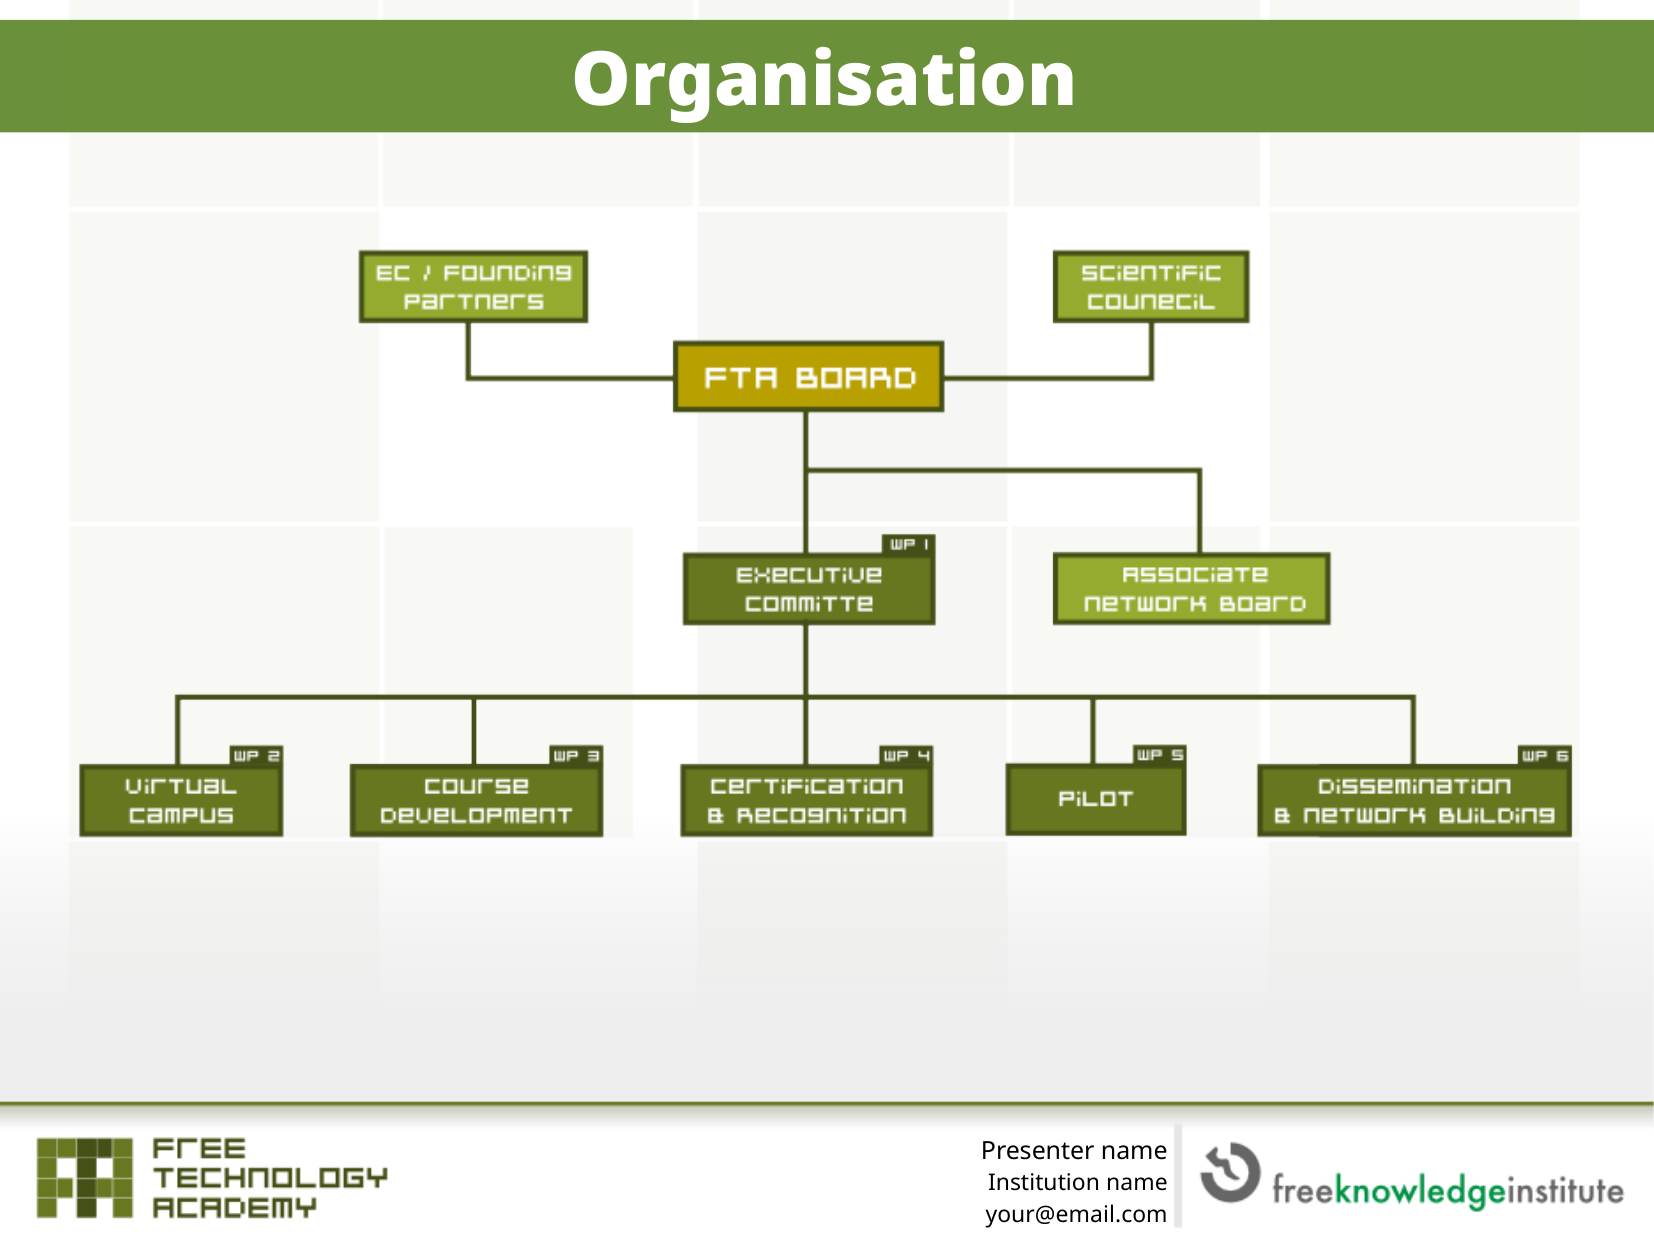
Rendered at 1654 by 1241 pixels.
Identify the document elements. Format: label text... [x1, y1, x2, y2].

picture [0, 0, 1654, 19]
title Organisation [37, 32, 1613, 120]
picture [0, 133, 1654, 1241]
